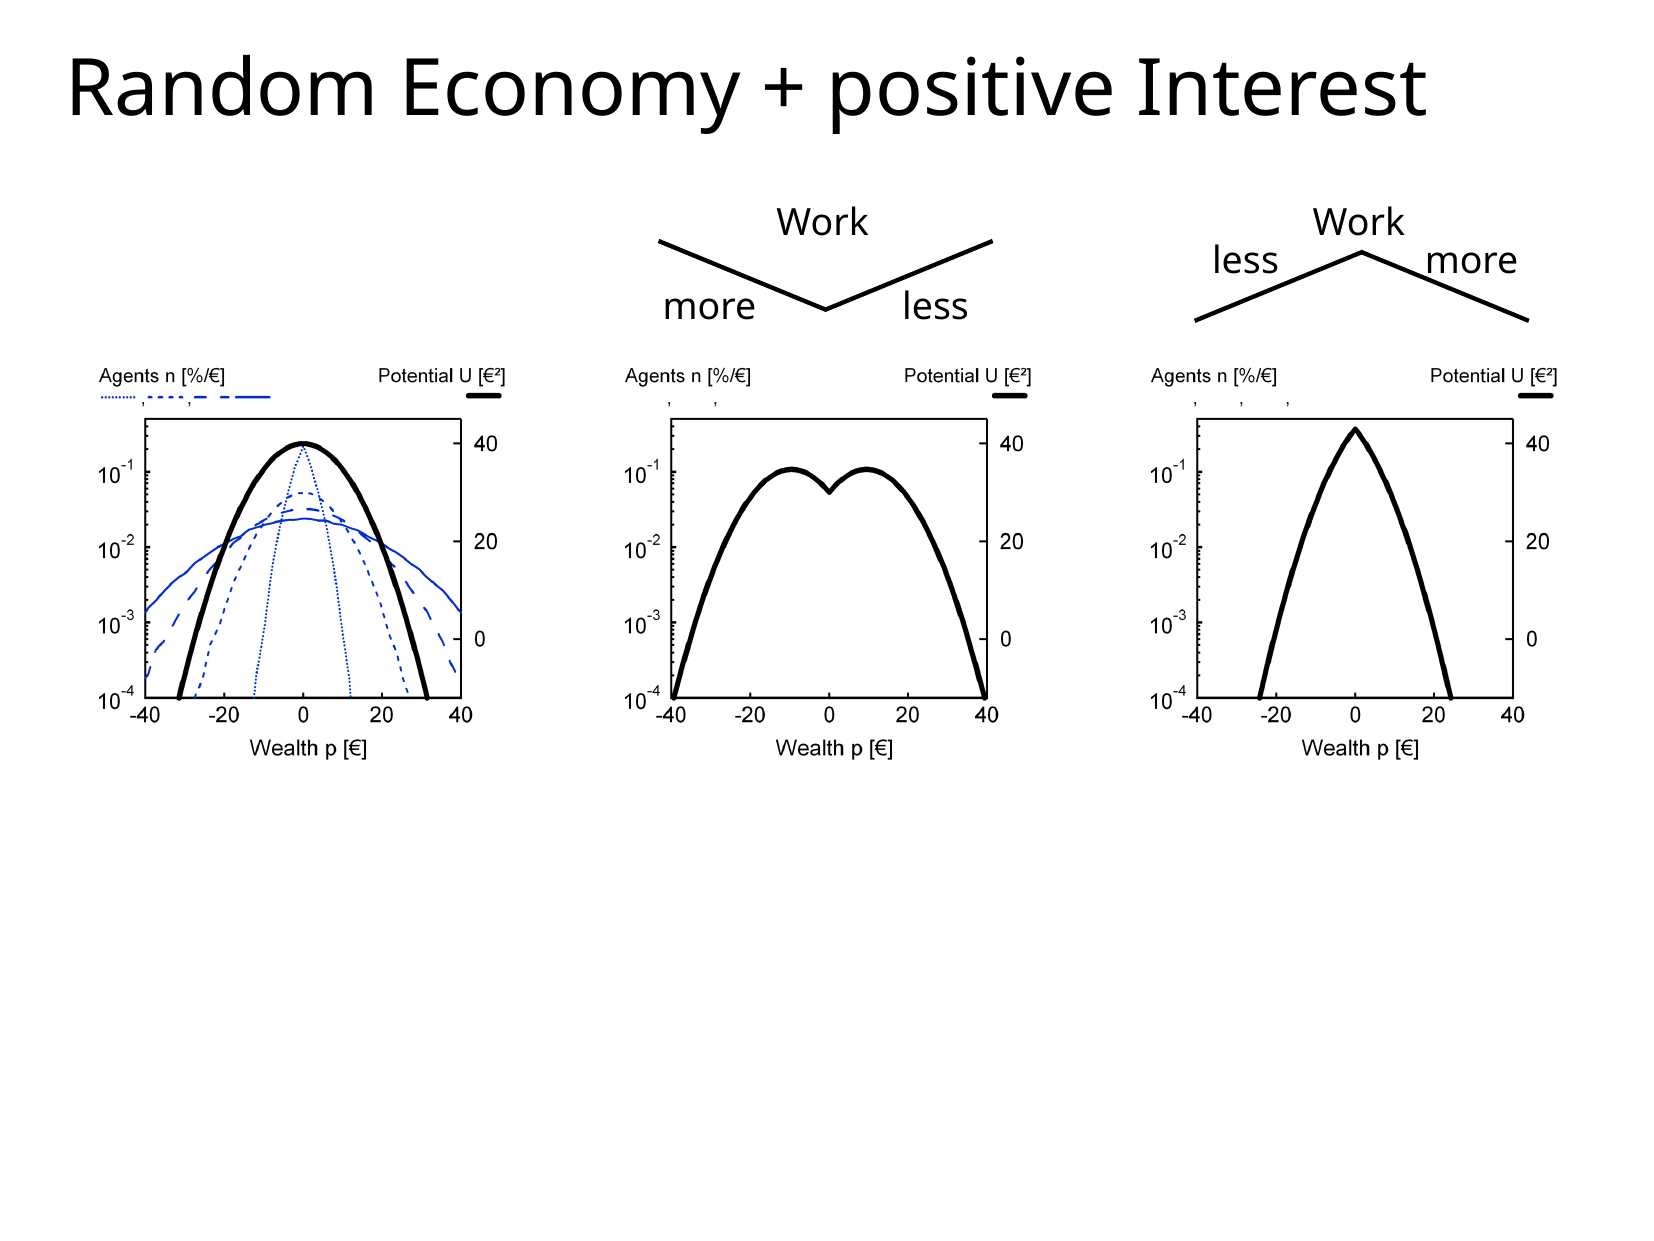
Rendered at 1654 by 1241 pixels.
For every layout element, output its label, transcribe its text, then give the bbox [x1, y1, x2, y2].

text_box [764, 238, 994, 313]
text_box less [902, 279, 977, 326]
text_box less [1212, 233, 1287, 280]
text_box Random Economy + positive Interest [65, 31, 1581, 128]
text_box more [1424, 233, 1526, 280]
text_box [1193, 249, 1530, 323]
picture [83, 359, 510, 760]
text_box Work [1312, 195, 1413, 241]
text_box [657, 238, 757, 279]
picture [1135, 359, 1562, 760]
text_box more [662, 279, 764, 326]
picture [609, 359, 1036, 760]
text_box Work [776, 195, 877, 241]
